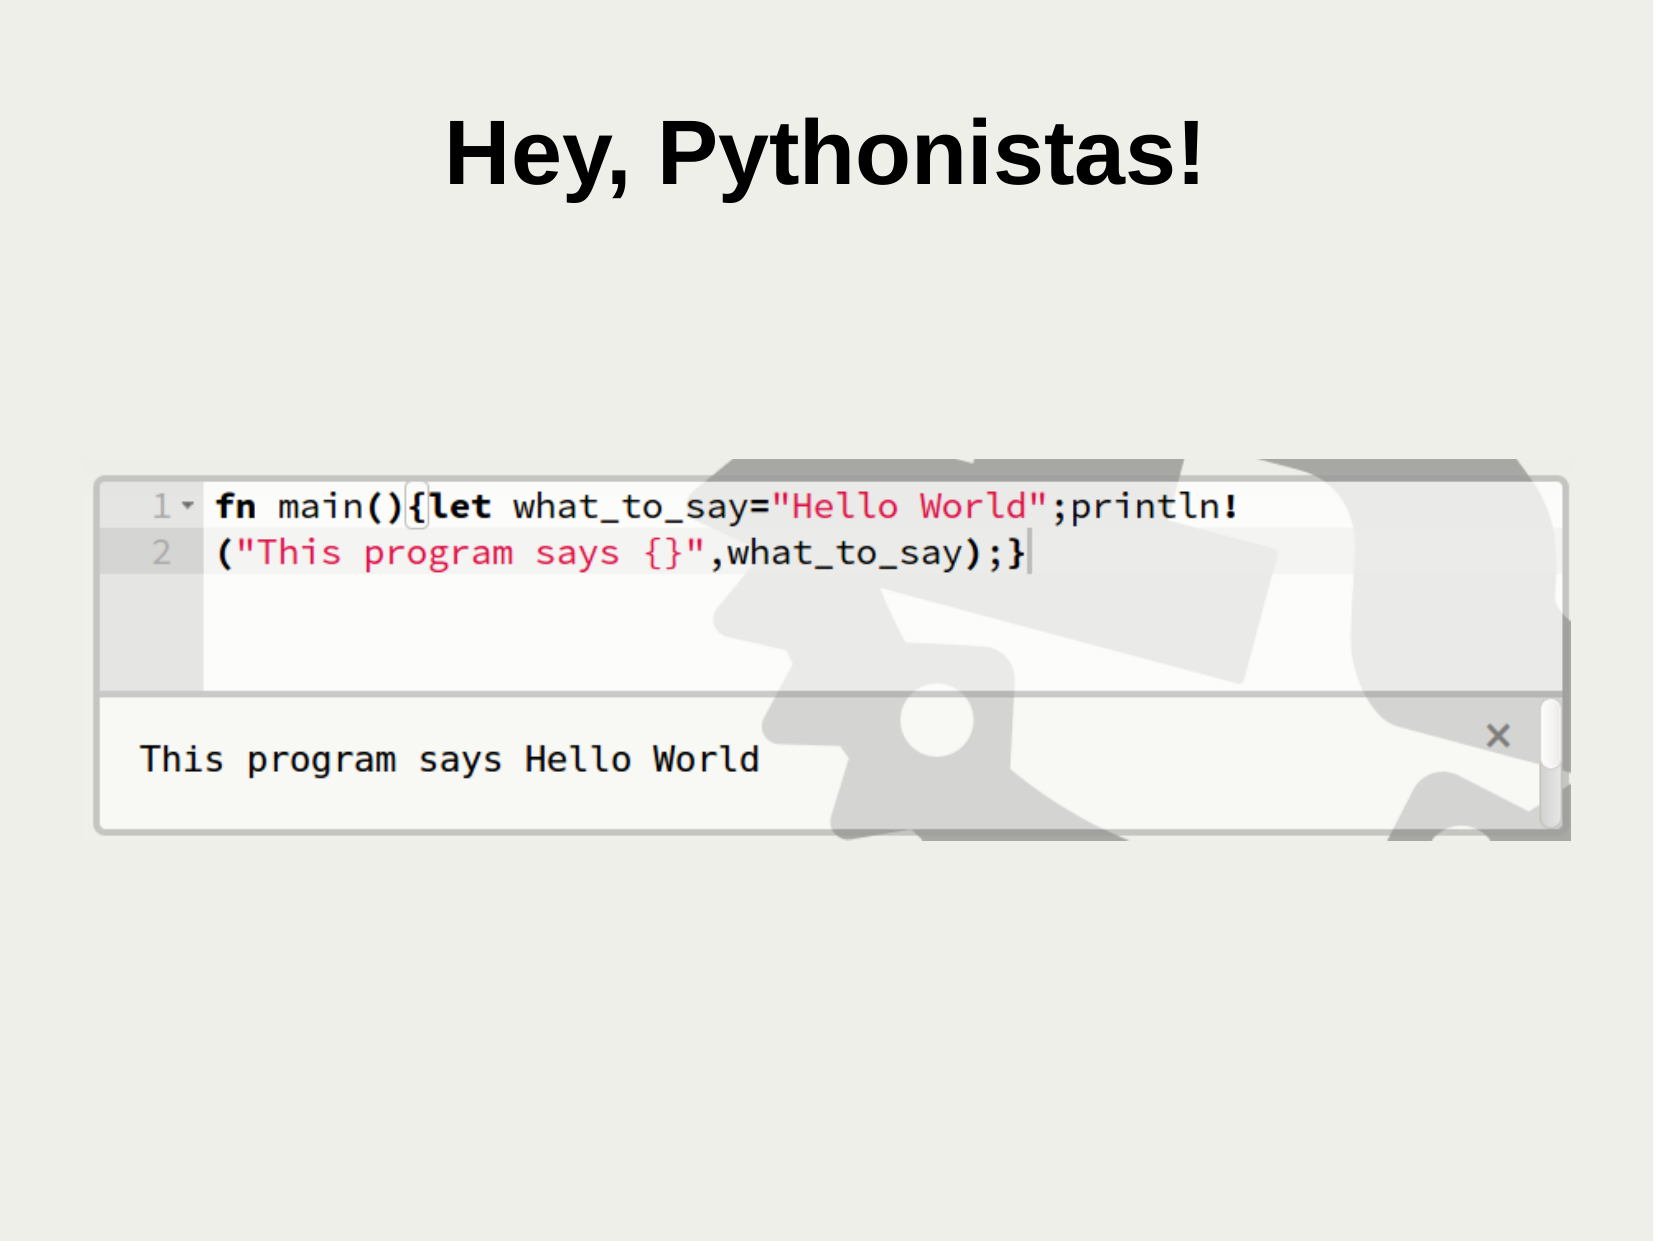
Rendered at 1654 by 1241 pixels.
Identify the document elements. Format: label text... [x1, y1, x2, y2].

picture [0, 0, 1654, 1241]
title Hey, Pythonistas! [82, 49, 1571, 257]
